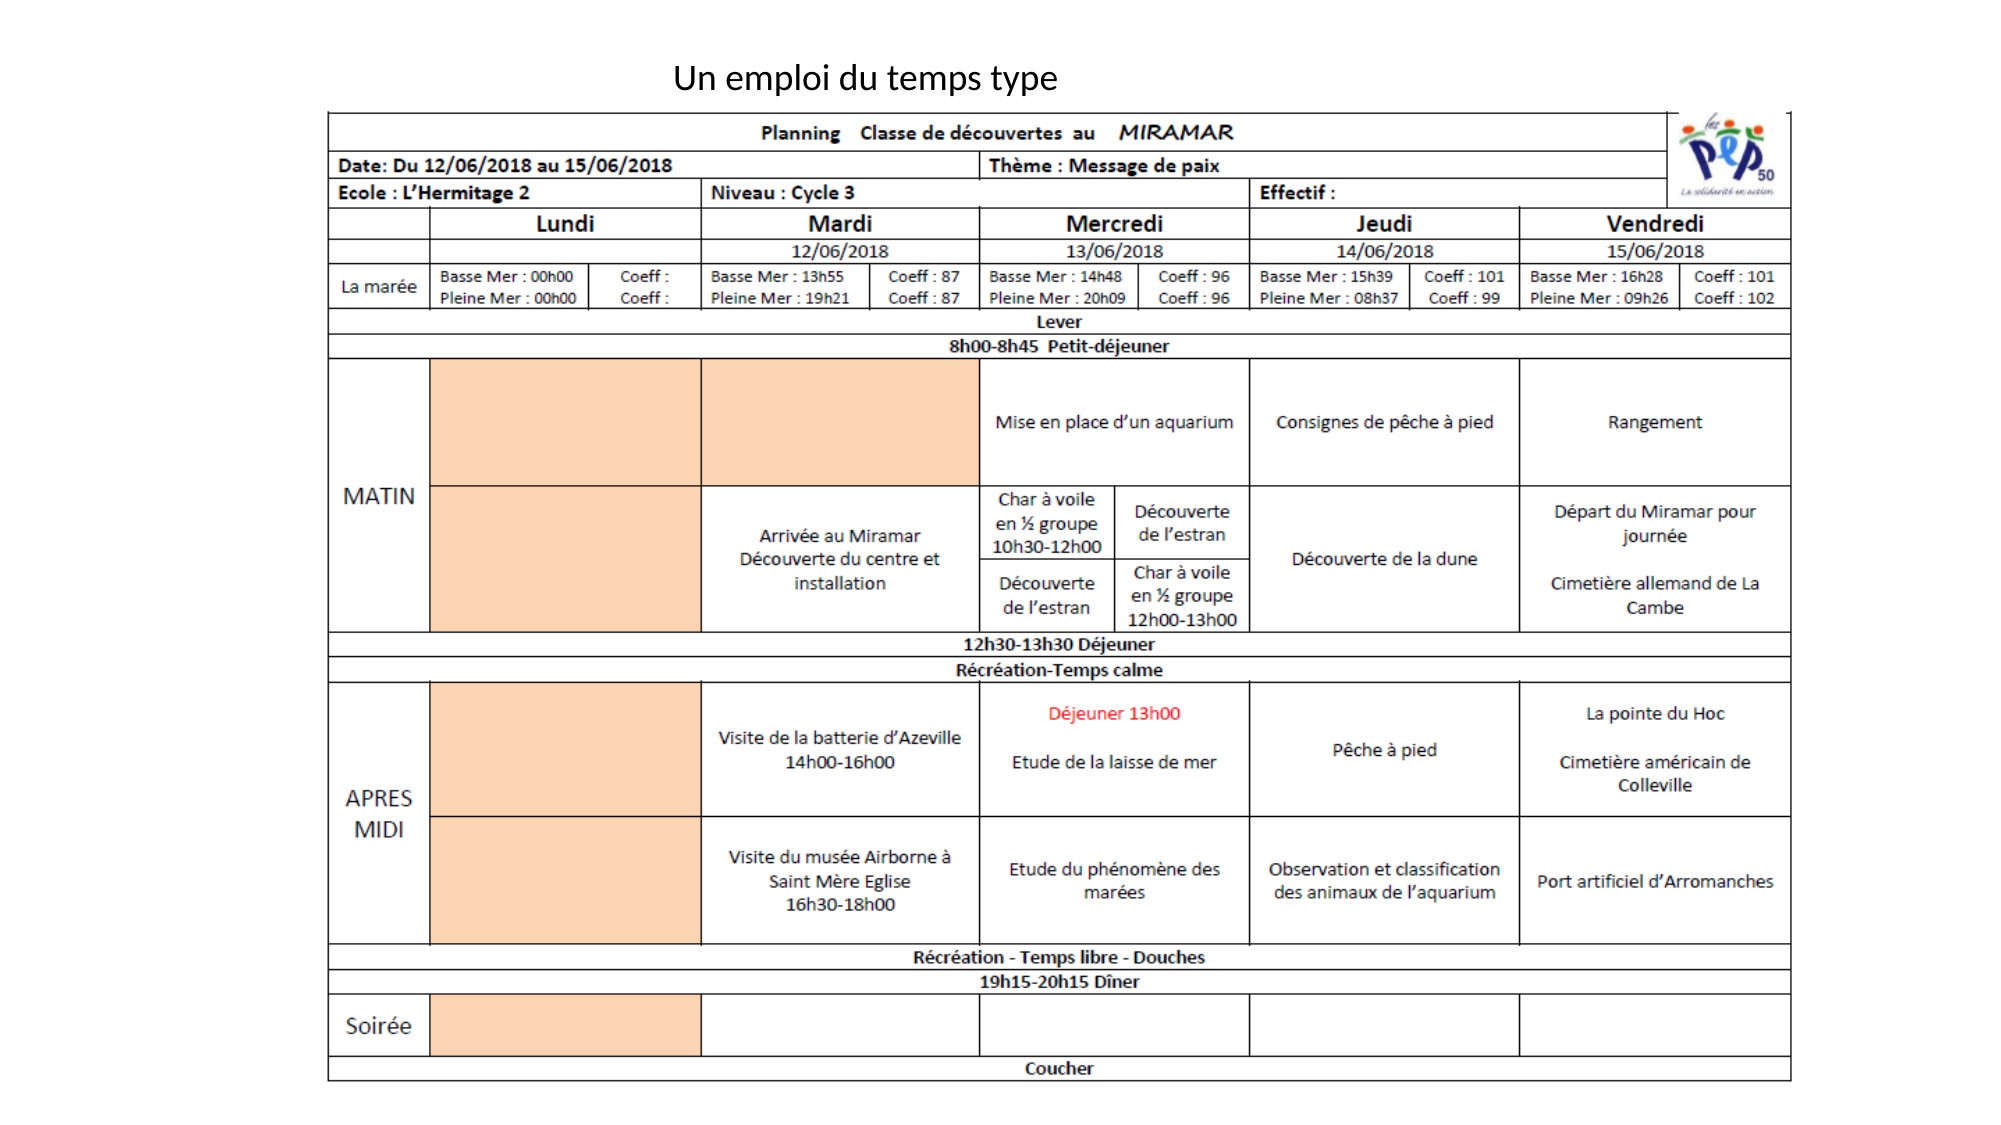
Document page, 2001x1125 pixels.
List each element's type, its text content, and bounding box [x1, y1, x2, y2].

picture [325, 110, 1796, 1087]
title Un emploi du temps type [673, 0, 2000, 189]
